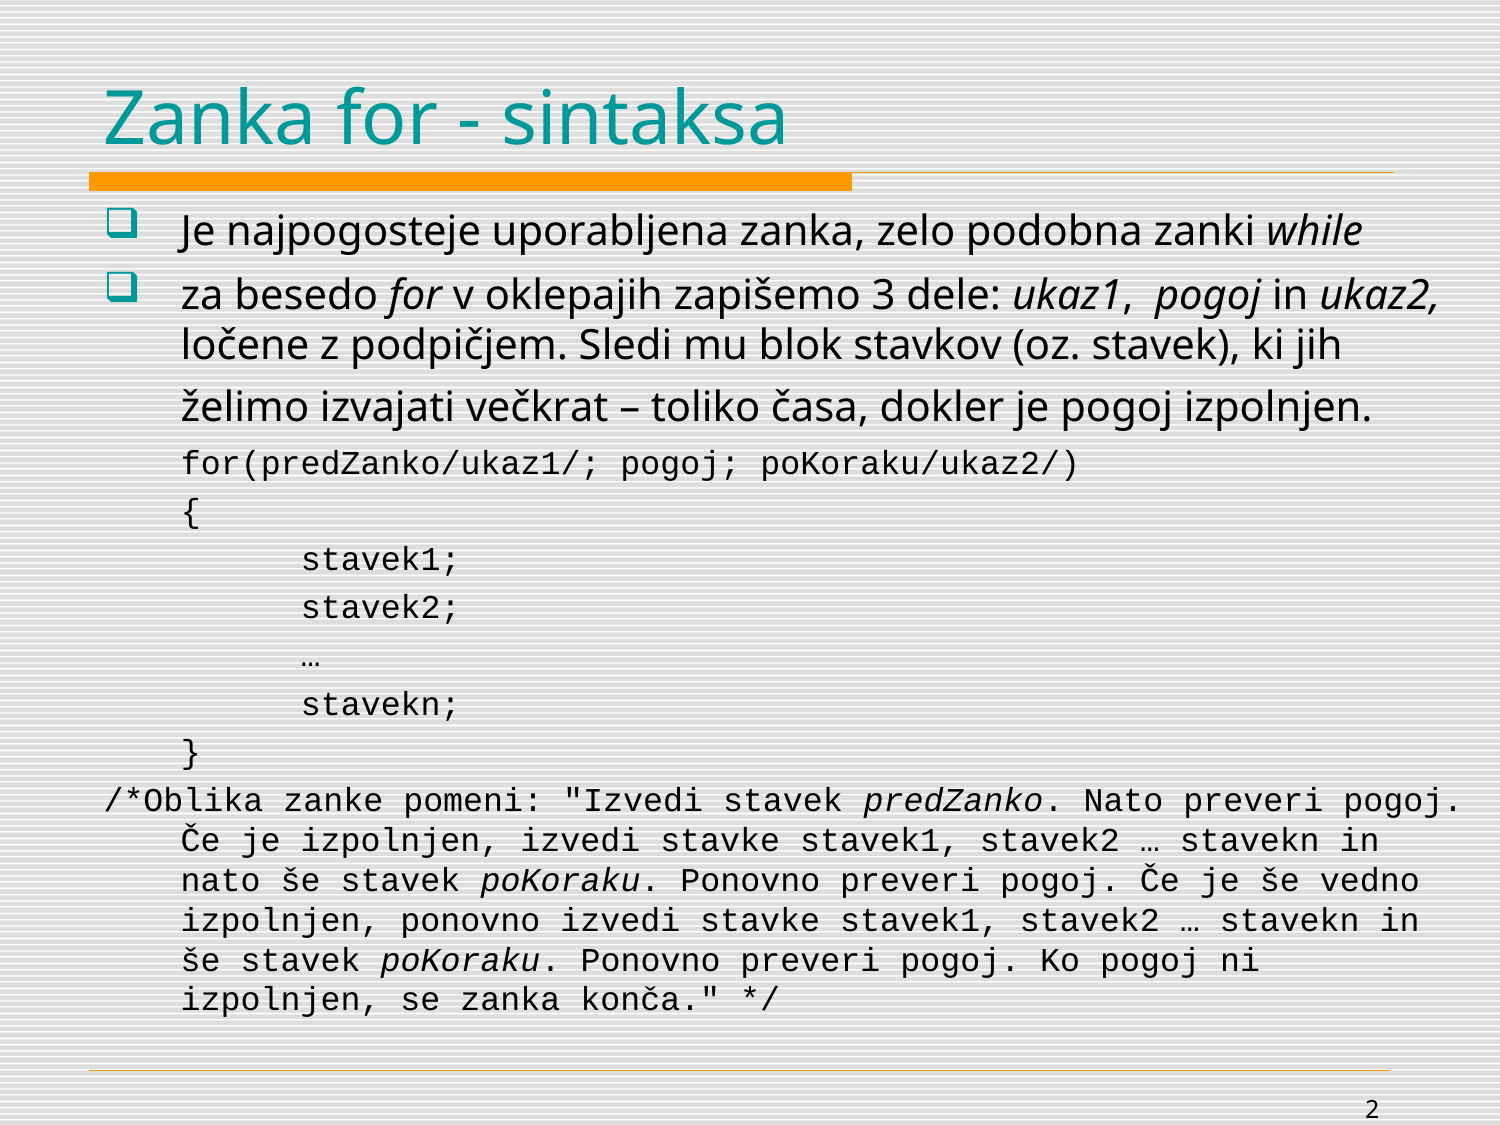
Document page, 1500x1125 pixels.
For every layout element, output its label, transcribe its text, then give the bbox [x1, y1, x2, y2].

title Zanka for - sintaksa [88, 54, 1401, 167]
text_box <number> [1068, 1085, 1394, 1125]
list Je najpogosteje uporabljena zanka, zelo podobna zanki while za besedo for v oklepajih zapišemo 3 dele: ukaz1, pogoj in ukaz2, ločene z podpičjem. Sledi mu blok stavkov (oz. stavek), ki jih želimo izvajati večkrat – toliko časa, dokler je pogoj izpolnjen. for(predZanko/ukaz1/; pogoj; poKoraku/ukaz2/) { stavek1; stavek2; … stavekn; } /*Oblika zanke pomeni: "Izvedi stavek predZanko. Nato preveri pogoj. Če je izpolnjen, izvedi stavke stavek1, stavek2 … stavekn in nato še stavek poKoraku. Ponovno preveri pogoj. Če je še vedno izpolnjen, ponovno izvedi stavke stavek1, stavek2 … stavekn in še stavek poKoraku. Ponovno preveri pogoj. Ko pogoj ni izpolnjen, se zanka konča." */ [88, 196, 1483, 1059]
picture [0, 0, 1500, 1125]
